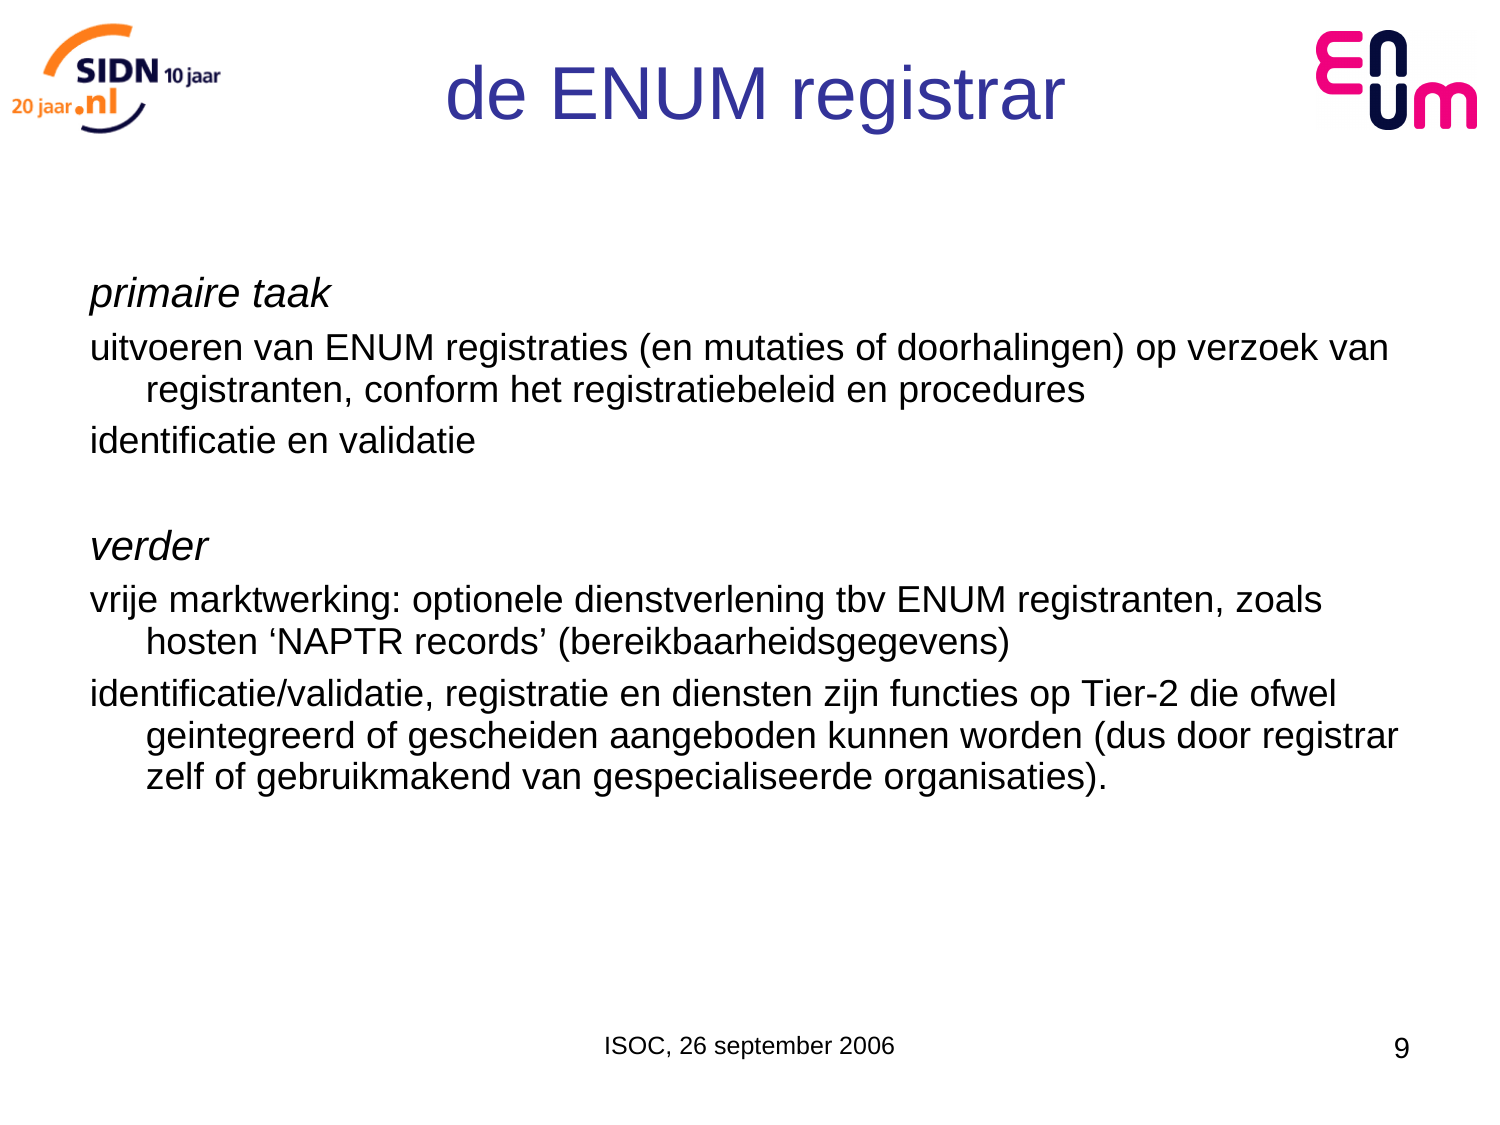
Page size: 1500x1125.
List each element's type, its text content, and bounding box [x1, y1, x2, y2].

picture [0, 0, 230, 152]
list primaire taak uitvoeren van ENUM registraties (en mutaties of doorhalingen) op verzoek van registranten, conform het registratiebeleid en procedures identificatie en validatie verder vrije marktwerking: optionele dienstverlening tbv ENUM registranten, zoals hosten ‘NAPTR records’ (bereikbaarheidsgegevens) identificatie/validatie, registratie en diensten zijn functies op Tier-2 die ofwel geintegreerd of gescheiden aangeboden kunnen worden (dus door registrar zelf of gebruikmakend van gespecialiseerde organisaties). [74, 262, 1459, 1006]
title de ENUM registrar [230, 0, 1282, 188]
